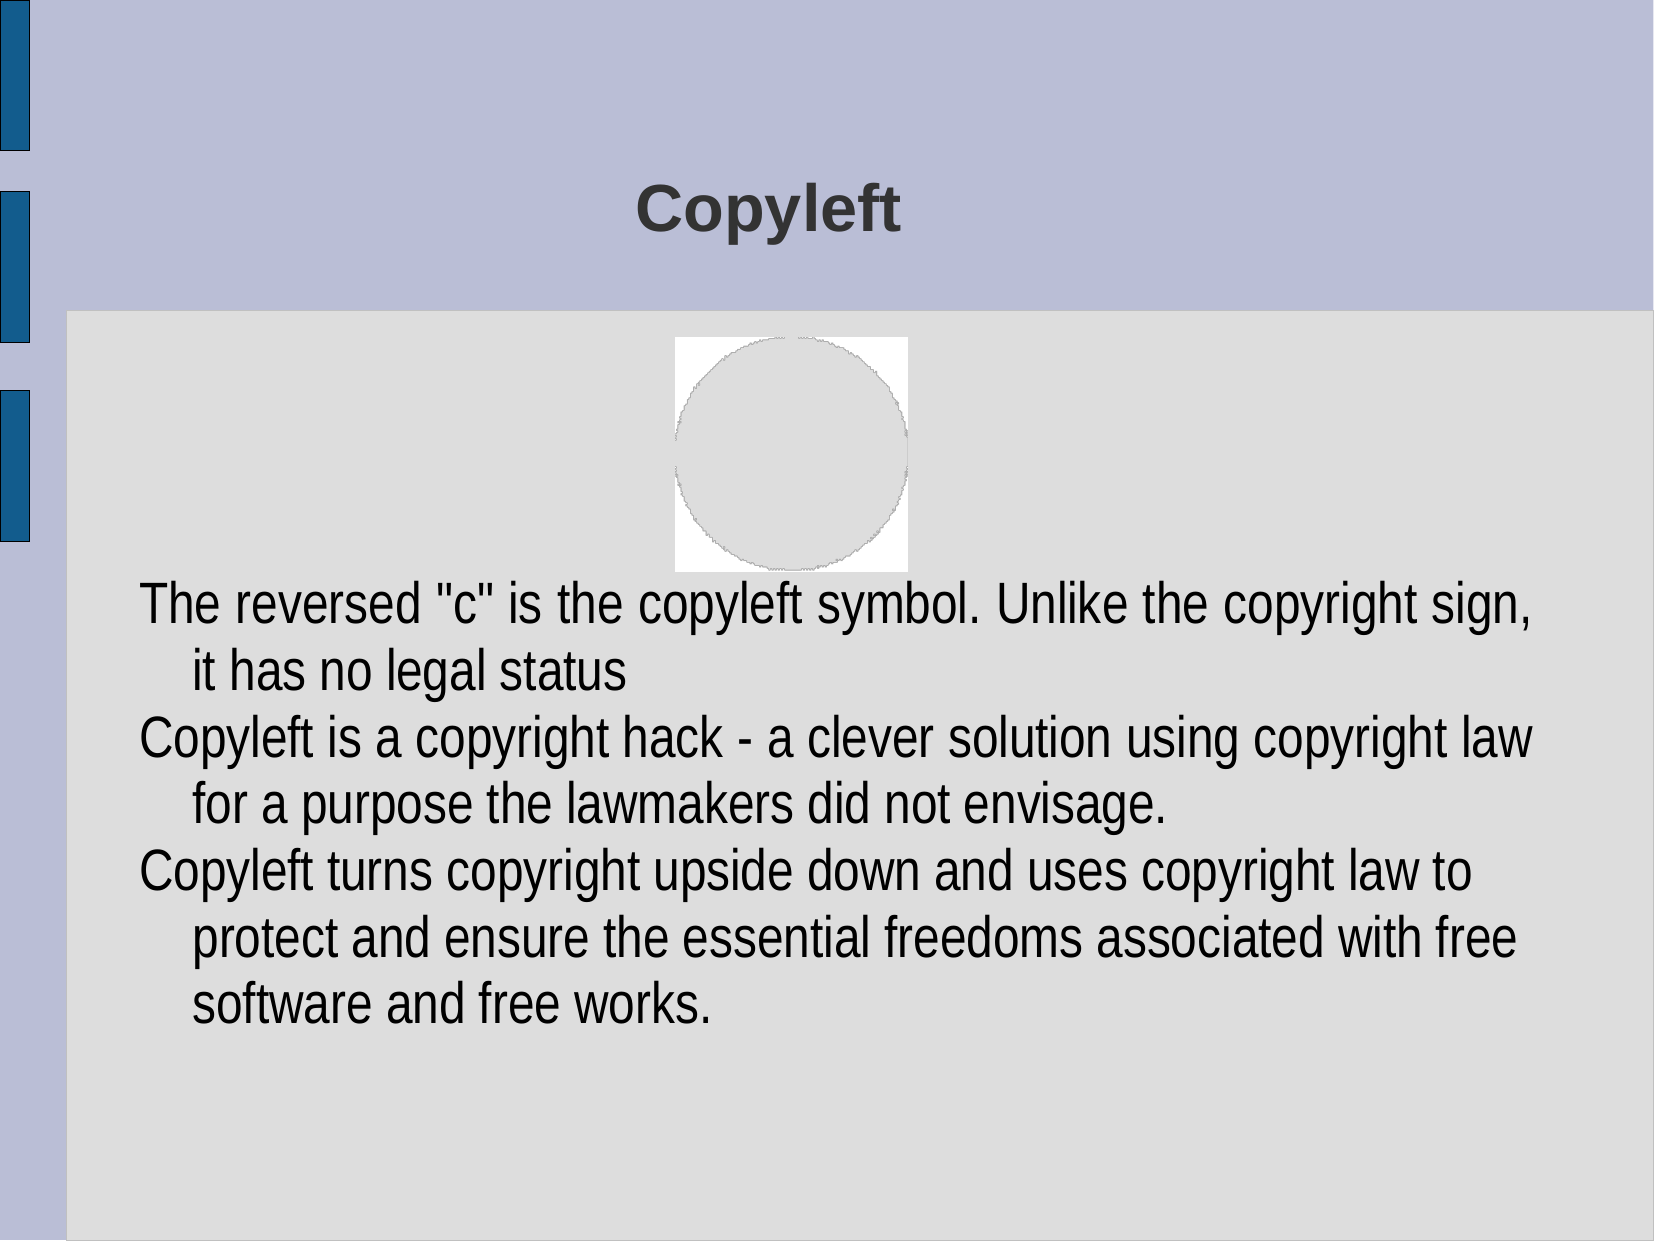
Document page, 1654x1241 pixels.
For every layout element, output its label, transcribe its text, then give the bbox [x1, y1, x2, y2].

list The reversed "c" is the copyleft symbol. Unlike the copyright sign, it has no legal status Copyleft is a copyright hack - a clever solution using copyright law for a purpose the lawmakers did not envisage. Copyleft turns copyright upside down and uses copyright law to protect and ensure the essential freedoms associated with free software and free works. [121, 344, 1534, 1112]
picture [675, 337, 908, 572]
title Copyleft [187, 112, 1351, 305]
